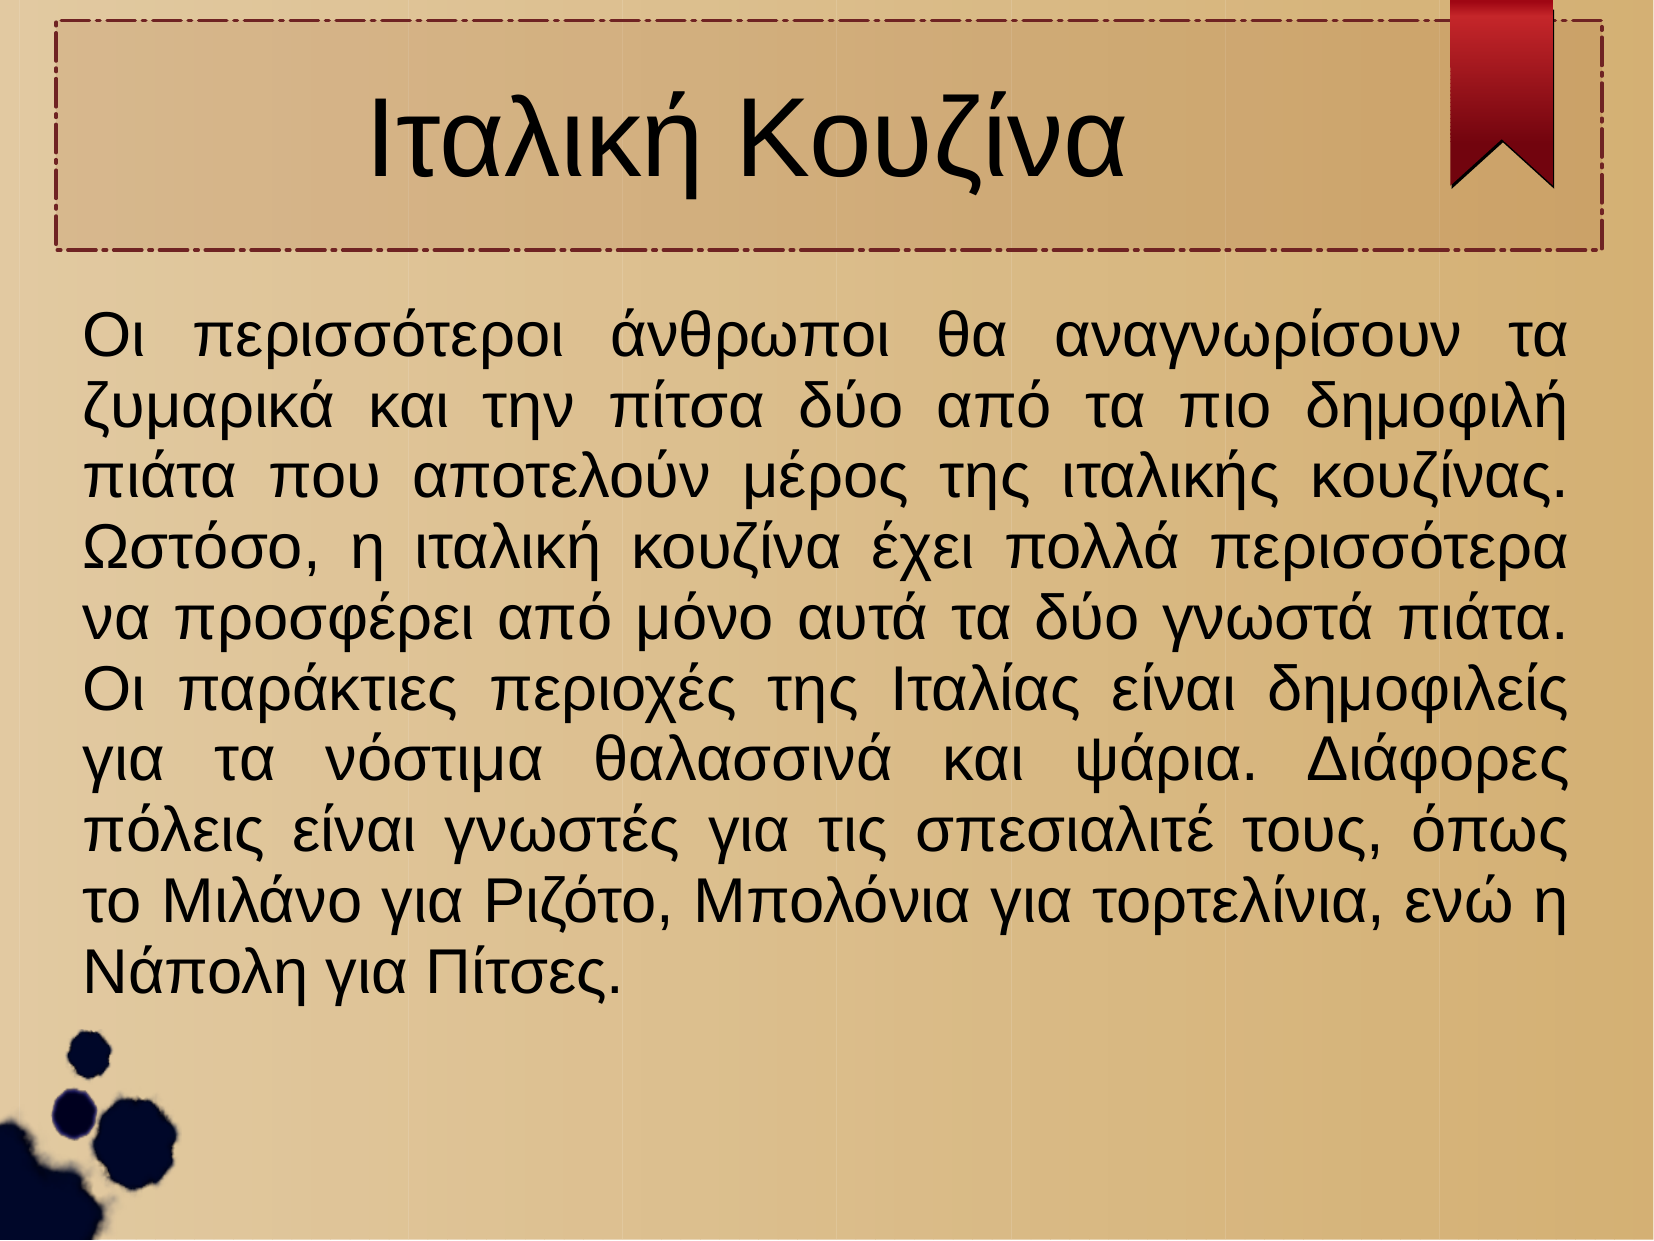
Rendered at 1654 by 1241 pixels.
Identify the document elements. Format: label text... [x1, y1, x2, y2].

title Ιταλική Κουζίνα [82, 47, 1412, 229]
list Οι περισσότεροι άνθρωποι θα αναγνωρίσουν τα ζυμαρικά και την πίτσα δύο από τα πιο δημοφιλή πιάτα που αποτελούν μέρος της ιταλικής κουζίνας. Ωστόσο, η ιταλική κουζίνα έχει πολλά περισσότερα να προσφέρει από μόνο αυτά τα δύο γνωστά πιάτα. Οι παράκτιες περιοχές της Ιταλίας είναι δημοφιλείς για τα νόστιμα θαλασσινά και ψάρια. Διάφορες πόλεις είναι γνωστές για τις σπεσιαλιτέ τους, όπως το Μιλάνο για Ριζότο, Μπολόνια για τορτελίνια, ενώ η Νάπολη για Πίτσες. [82, 299, 1571, 1019]
